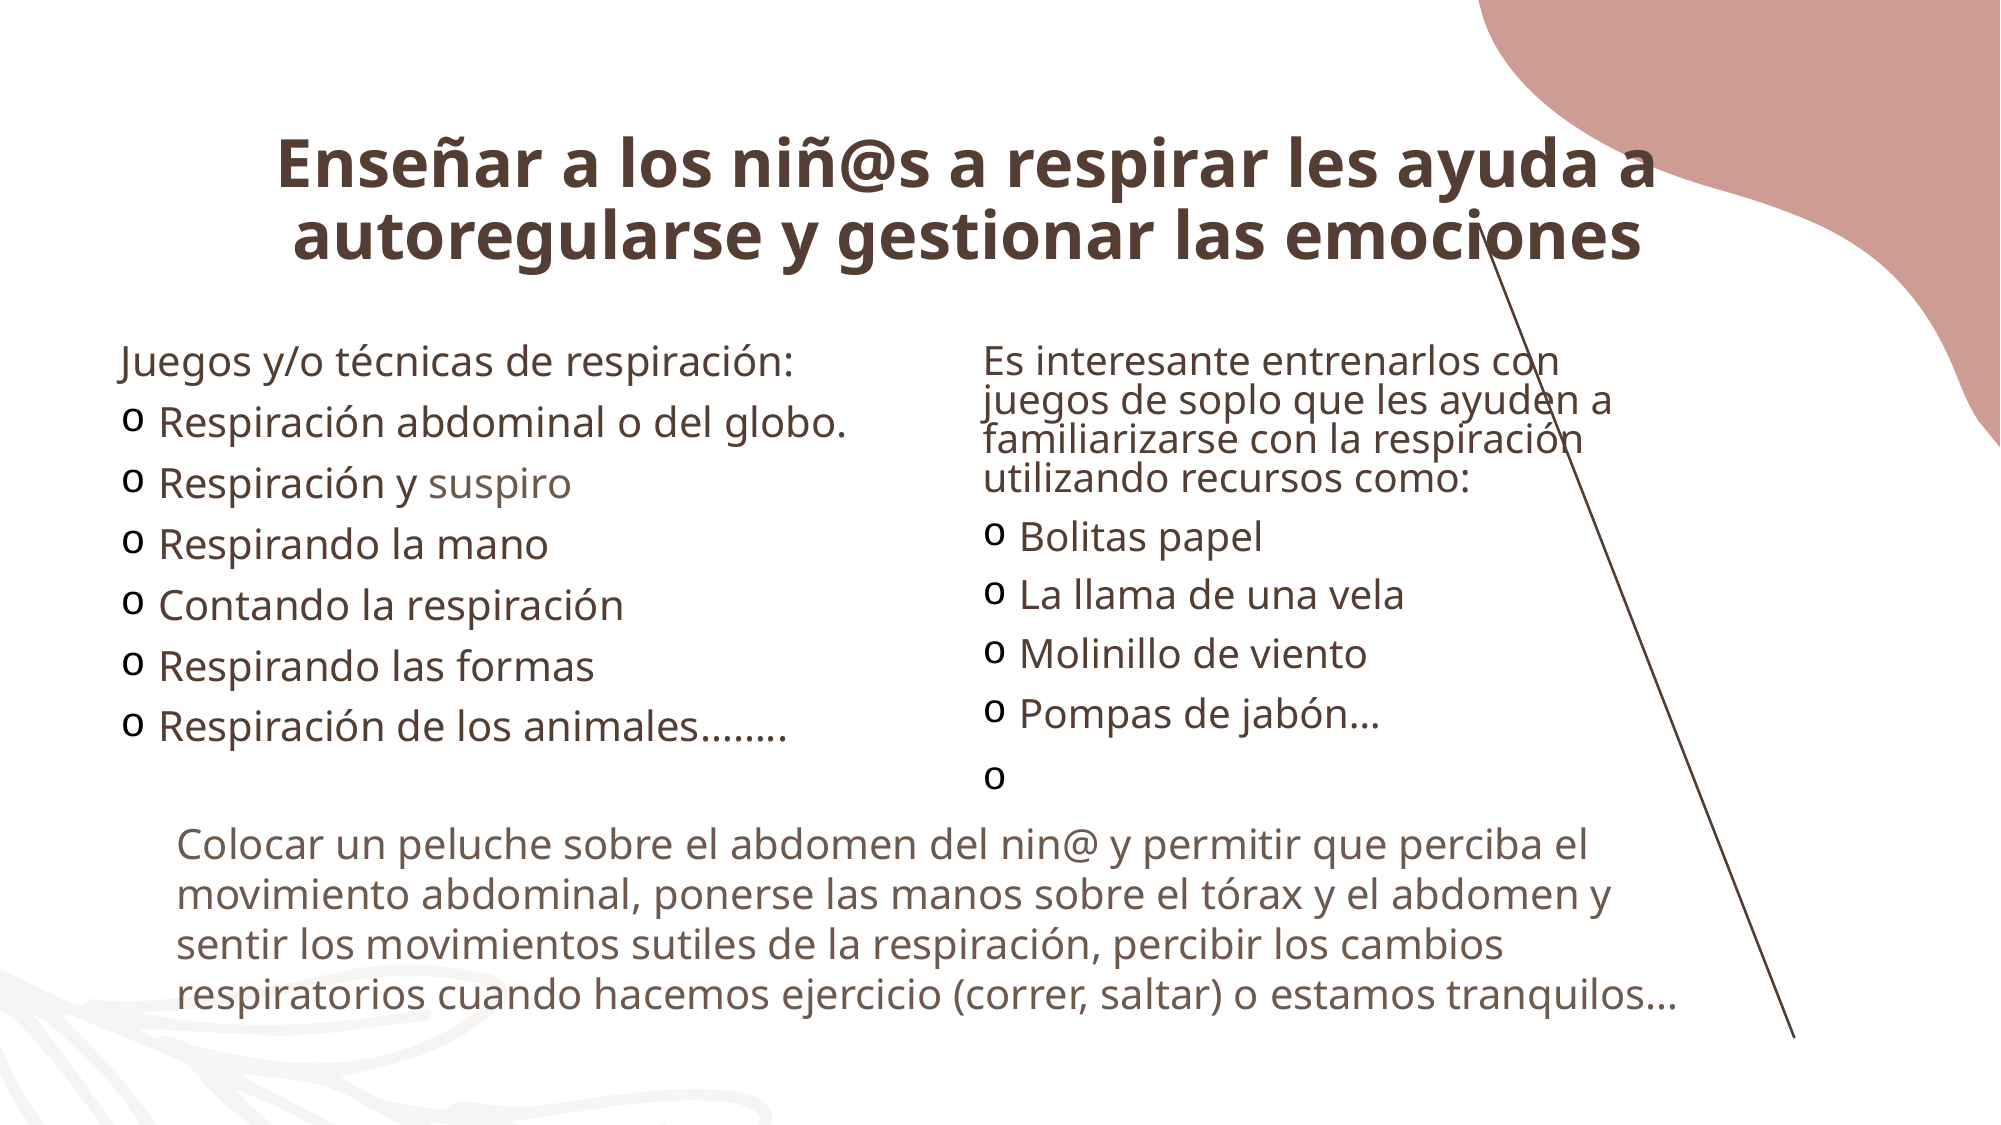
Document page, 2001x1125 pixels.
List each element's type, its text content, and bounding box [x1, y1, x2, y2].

list Juegos y/o técnicas de respiración: Respiración abdominal o del globo. Respiración y suspiro Respirando la mano Contando la respiración Respirando las formas Respiración de los animales…….. [105, 337, 913, 788]
title Enseñar a los niñ@s a respirar les ayuda a autoregularse y gestionar las emociones [57, 122, 1879, 273]
list Es interesante entrenarlos con juegos de soplo que les ayuden a familiarizarse con la respiración utilizando recursos como: Bolitas papel La llama de una vela Molinillo de viento Pompas de jabón… [967, 337, 1684, 746]
text_box Colocar un peluche sobre el abdomen del nin@ y permitir que perciba el movimiento abdominal, ponerse las manos sobre el tórax y el abdomen y sentir los movimientos sutiles de la respiración, percibir los cambios respiratorios cuando hacemos ejercicio (correr, saltar) o estamos tranquilos… [161, 810, 1725, 1028]
